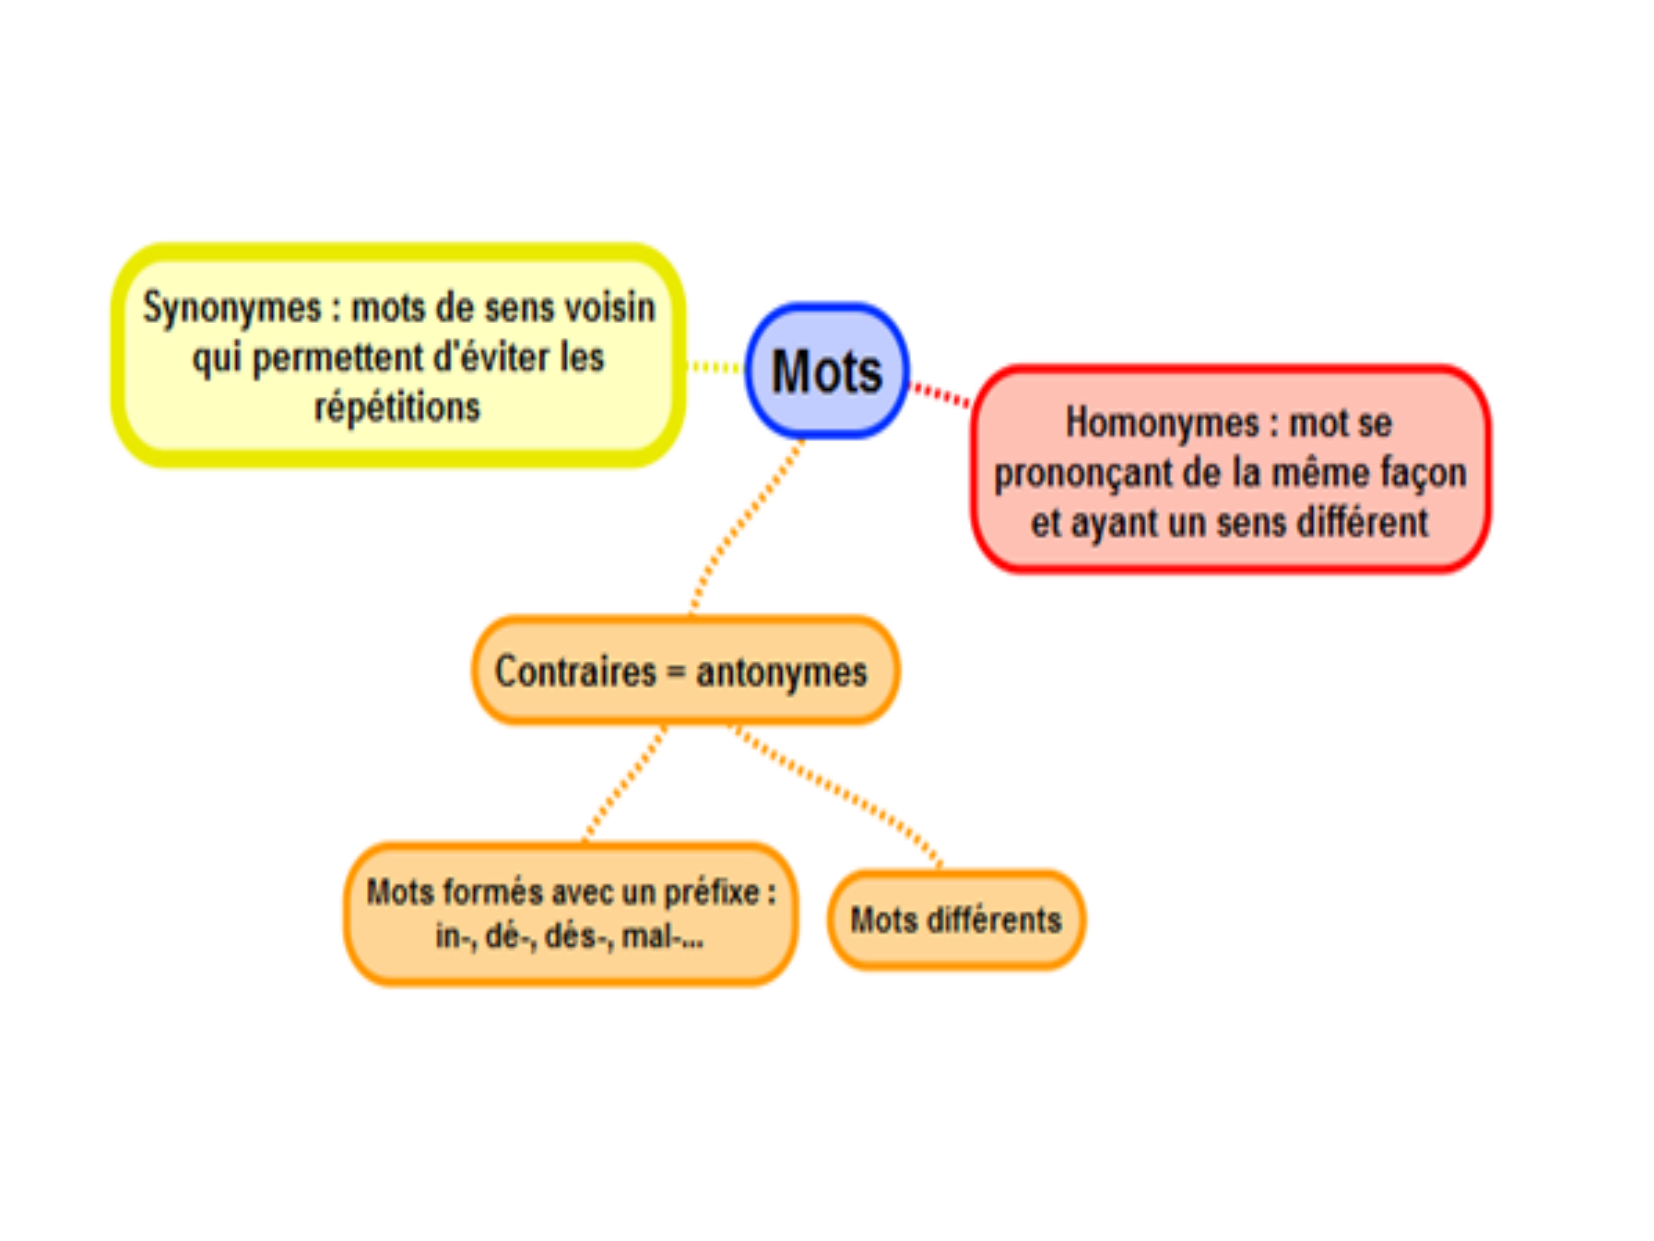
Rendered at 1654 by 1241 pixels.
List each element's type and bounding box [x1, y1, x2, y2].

picture [106, 118, 1536, 1063]
